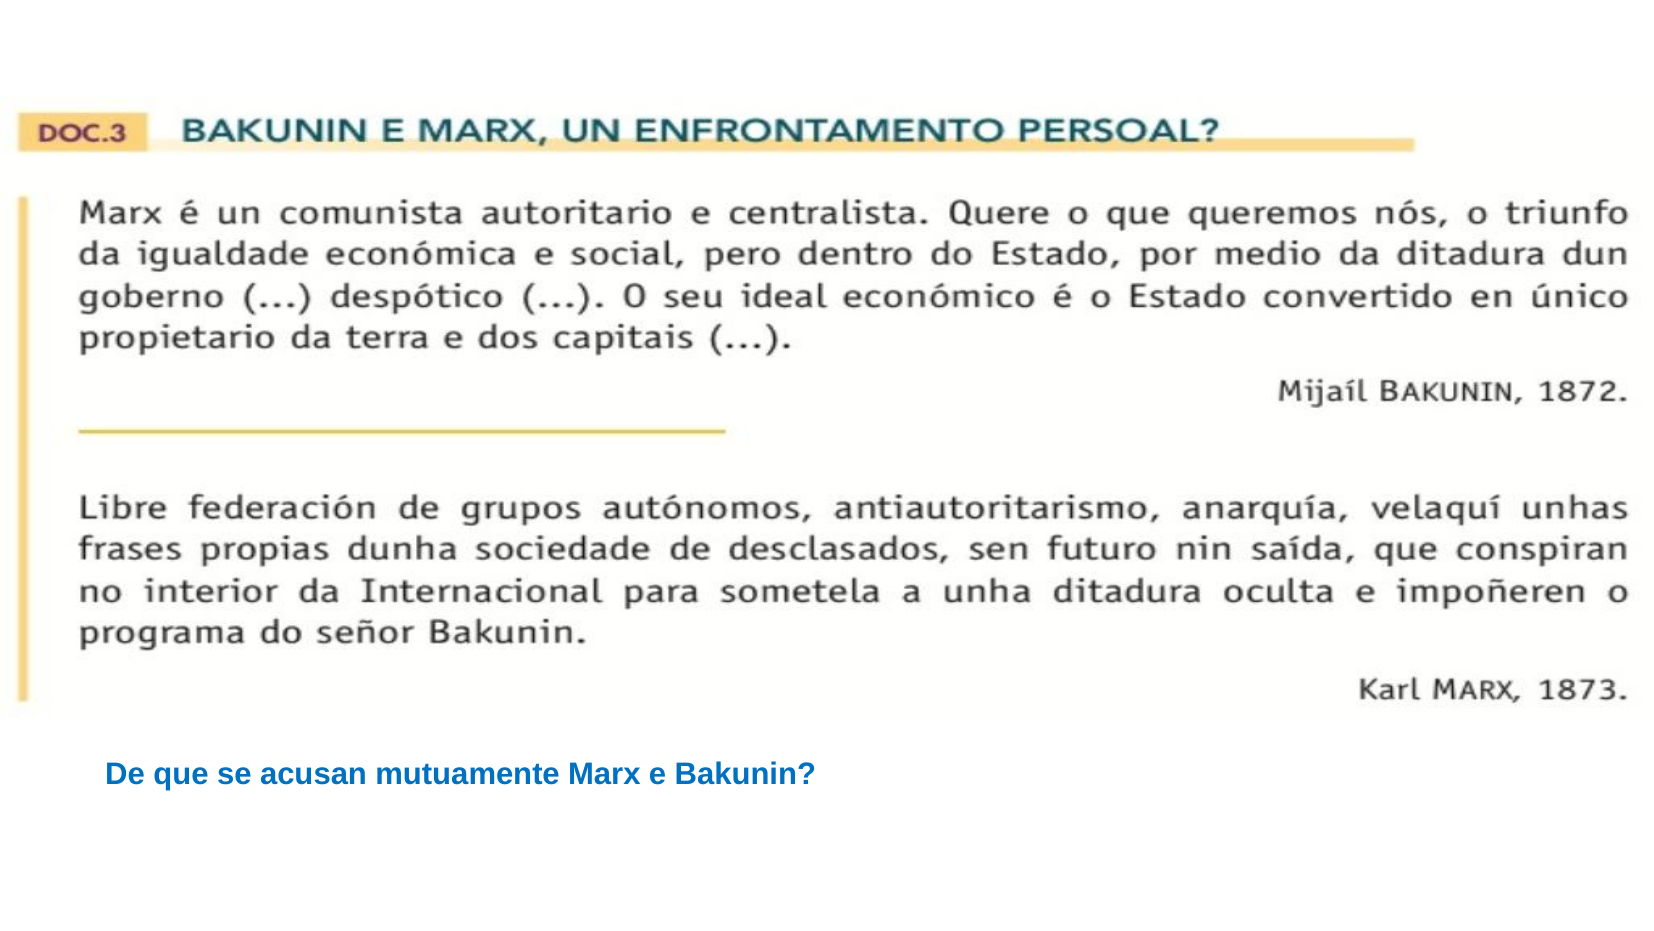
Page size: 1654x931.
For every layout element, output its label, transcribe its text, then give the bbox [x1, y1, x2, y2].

picture [0, 96, 1654, 720]
text_box De que se acusan mutuamente Marx e Bakunin? [90, 746, 1654, 799]
